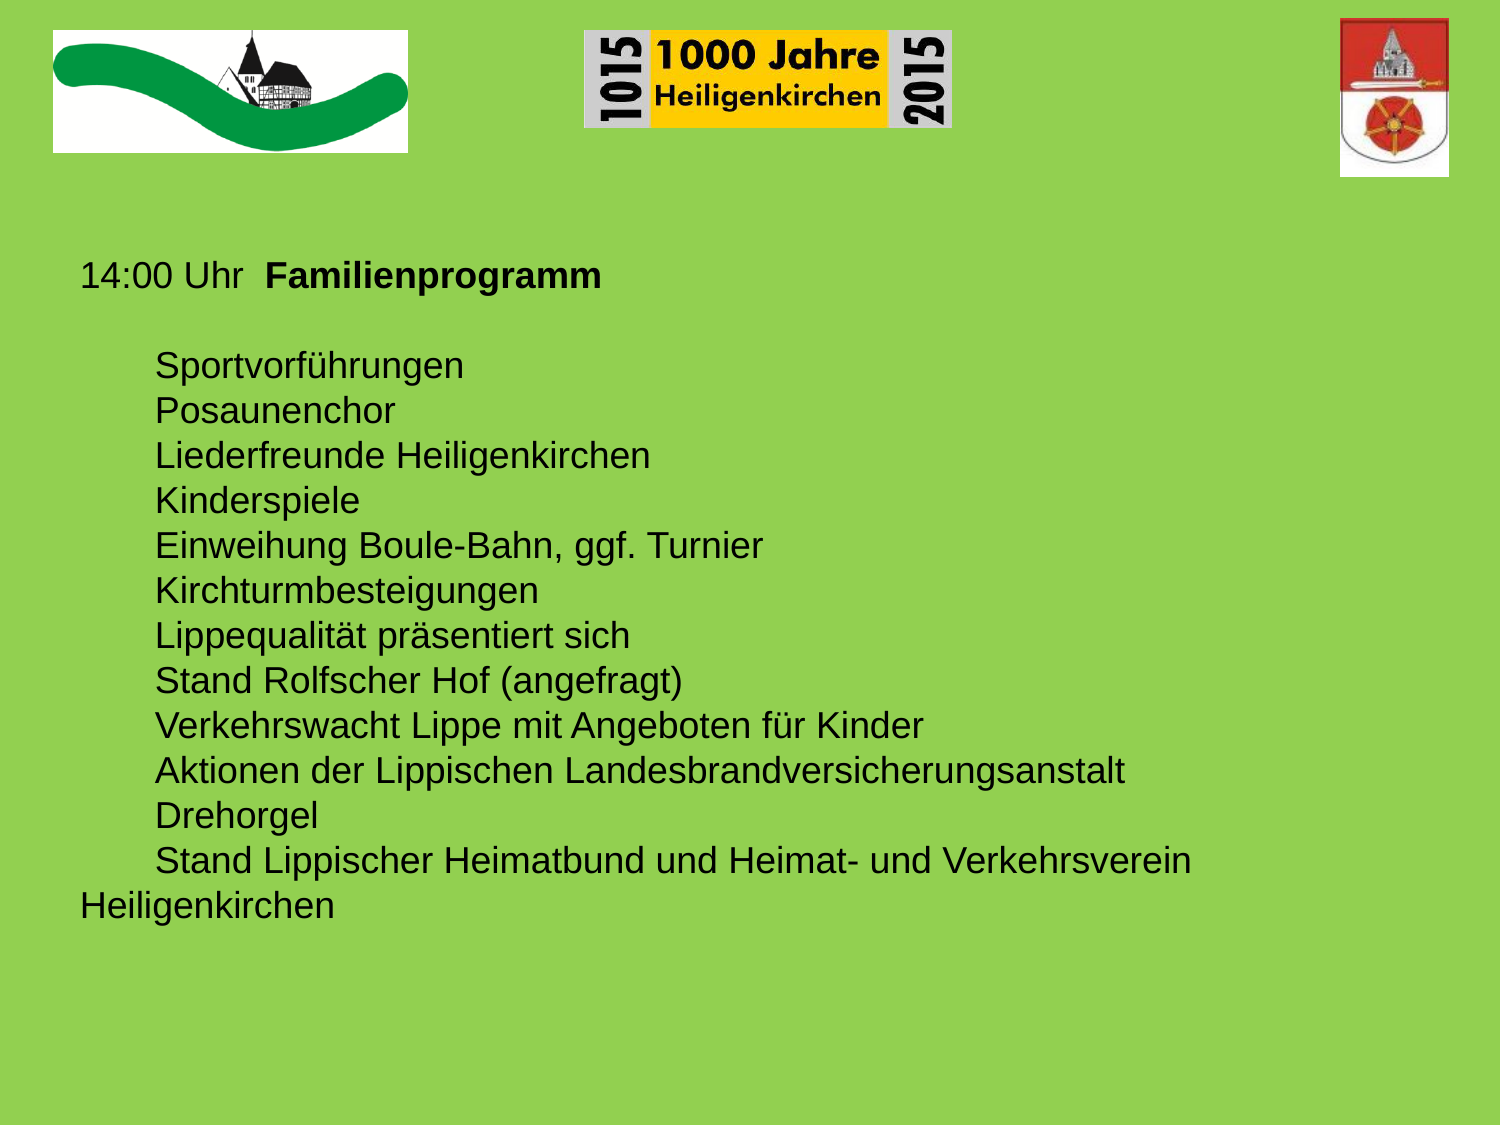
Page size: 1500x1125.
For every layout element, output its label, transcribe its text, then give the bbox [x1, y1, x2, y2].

picture [584, 31, 952, 128]
picture [1340, 19, 1449, 177]
text_box 14:00 Uhr Familienprogramm Sportvorführungen Posaunenchor Liederfreunde Heiligenkirchen Kinderspiele Einweihung Boule-Bahn, ggf. Turnier Kirchturmbesteigungen Lippequalität präsentiert sich Stand Rolfscher Hof (angefragt) Verkehrswacht Lippe mit Angeboten für Kinder Aktionen der Lippischen Landesbrandversicherungsanstalt Drehorgel Stand Lippischer Heimatbund und Heimat- und Verkehrsverein Heiligenkirchen [64, 243, 1388, 941]
picture [53, 31, 408, 153]
